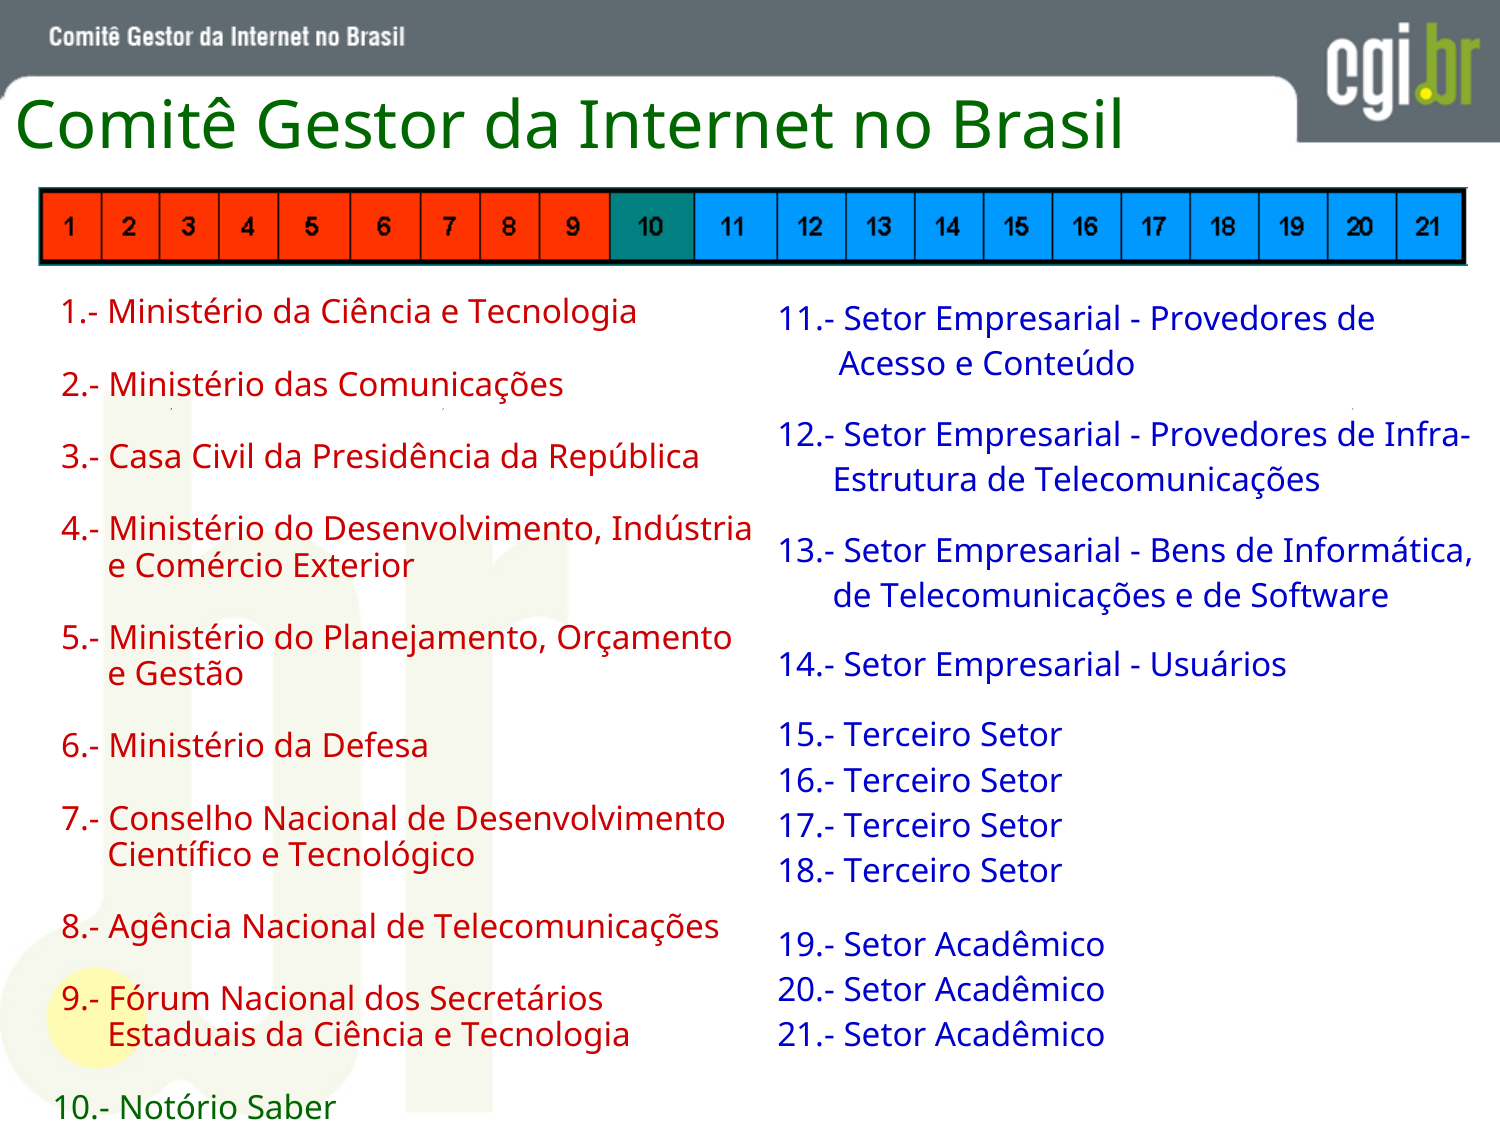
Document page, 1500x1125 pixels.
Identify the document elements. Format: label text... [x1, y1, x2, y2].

list 11.- Setor Empresarial - Provedores de Acesso e Conteúdo 12.- Setor Empresarial - Provedores de Infra-Estrutura de Telecomunicações 13.- Setor Empresarial - Bens de Informática, de Telecomunicações e de Software 14.- Setor Empresarial - Usuários 15.- Terceiro Setor 16.- Terceiro Setor 17.- Terceiro Setor 18.- Terceiro Setor 19.- Setor Acadêmico 20.- Setor Acadêmico 21.- Setor Acadêmico [762, 287, 1500, 1080]
picture [0, 0, 1500, 1125]
title Comitê Gestor da Internet no Brasil [0, 75, 1317, 171]
list 1.- Ministério da Ciência e Tecnologia 2.- Ministério das Comunicações 3.- Casa Civil da Presidência da República 4.- Ministério do Desenvolvimento, Indústria e Comércio Exterior 5.- Ministério do Planejamento, Orçamento e Gestão 6.- Ministério da Defesa 7.- Conselho Nacional de Desenvolvimento Científico e Tecnológico 8.- Agência Nacional de Telecomunicações 9.- Fórum Nacional dos Secretários Estaduais da Ciência e Tecnologia 10.- Notório Saber [37, 287, 762, 1065]
